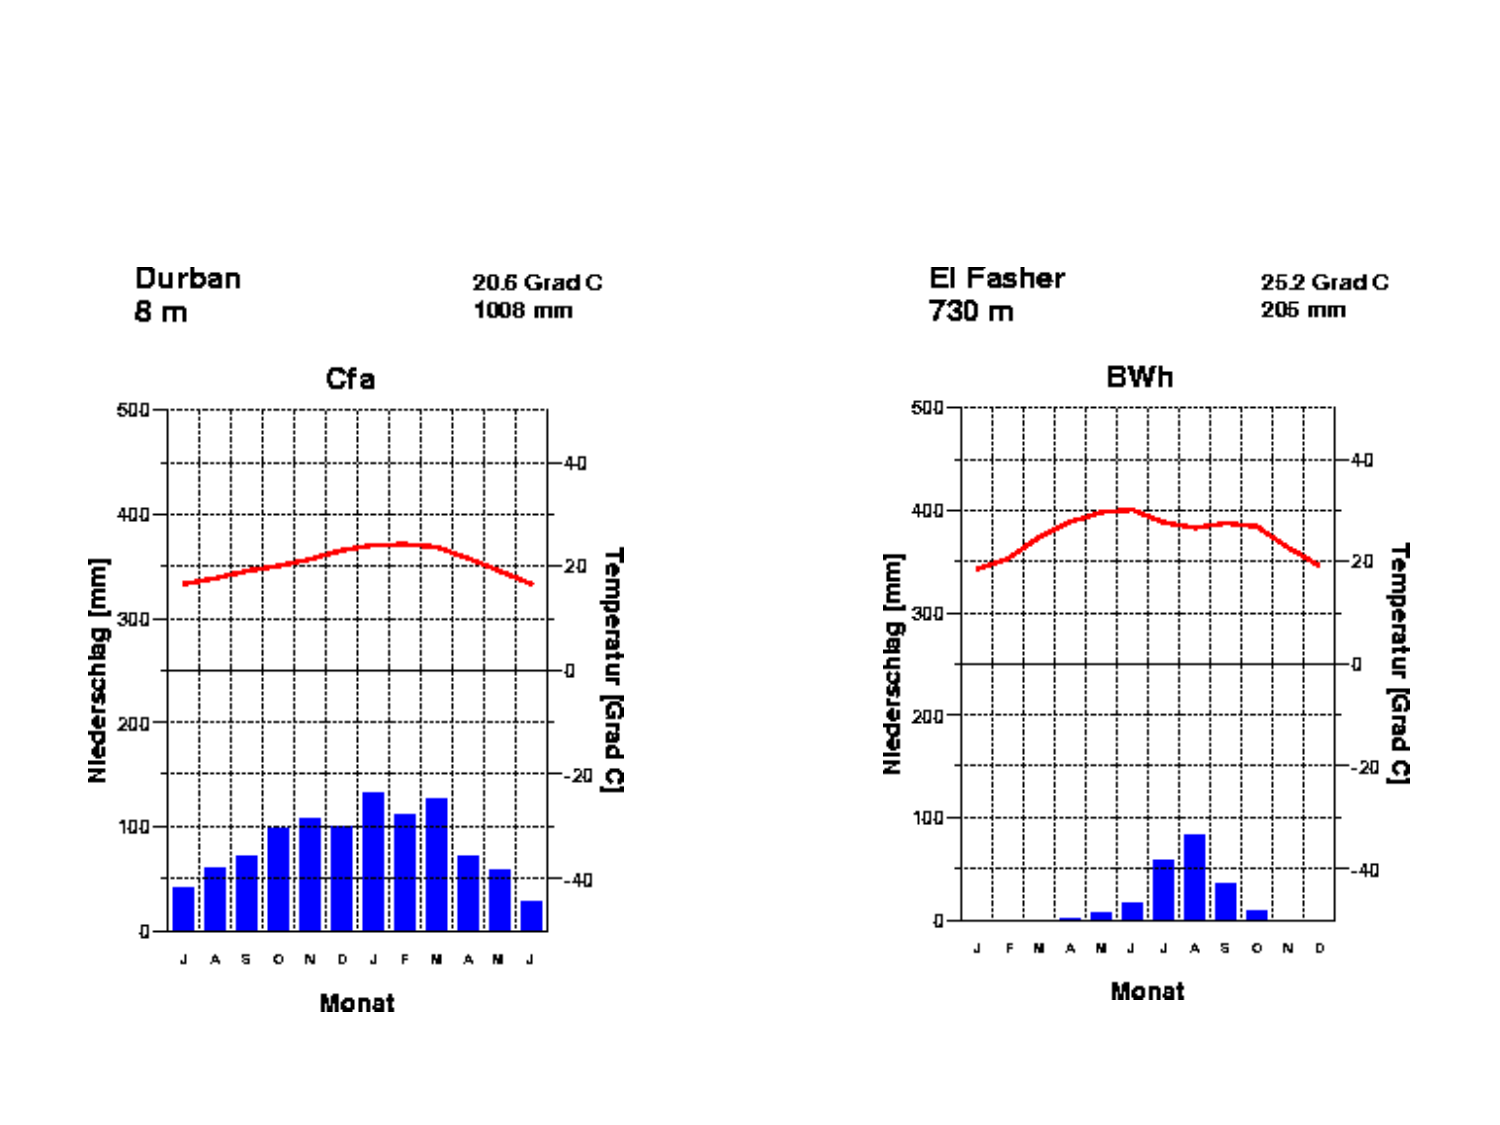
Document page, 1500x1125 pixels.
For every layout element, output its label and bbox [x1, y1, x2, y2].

picture [88, 267, 624, 1012]
picture [883, 267, 1410, 1000]
